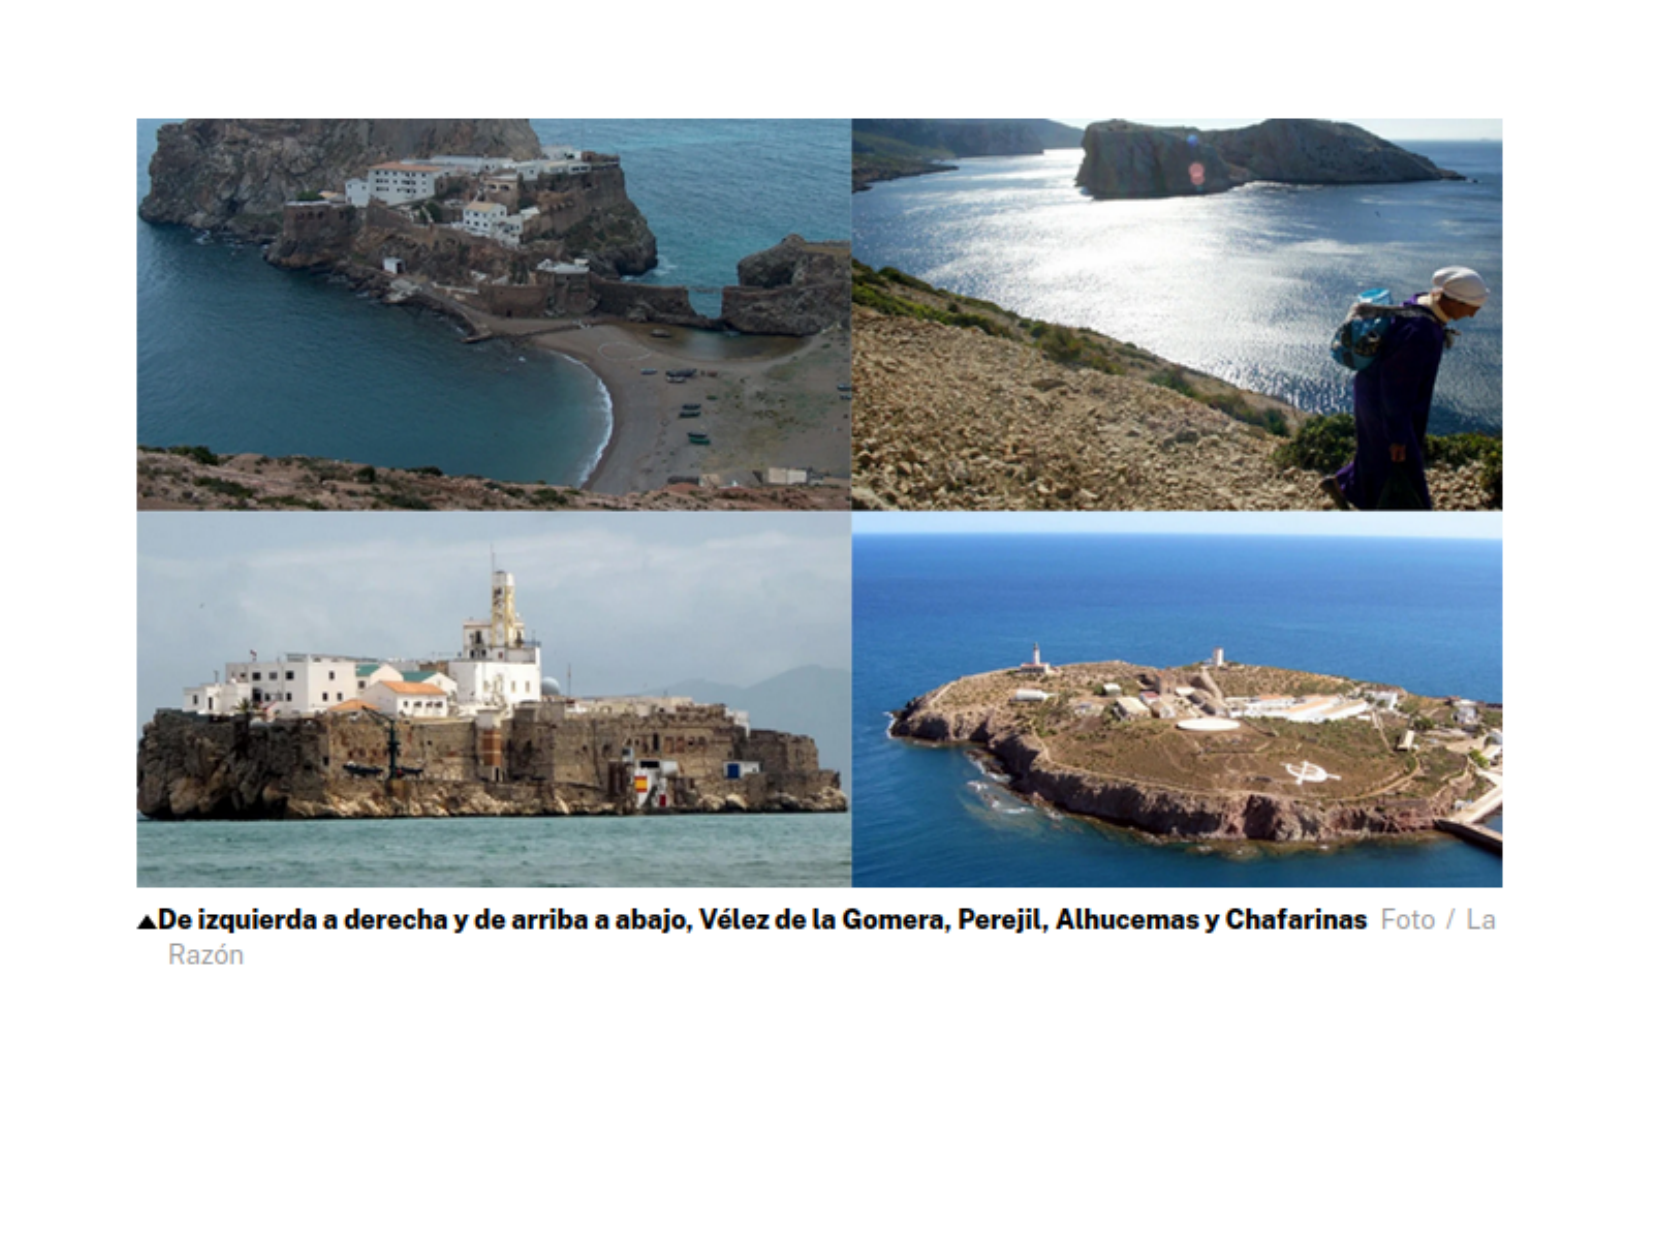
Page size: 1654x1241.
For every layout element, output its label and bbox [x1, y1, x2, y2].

picture [98, 88, 1530, 975]
